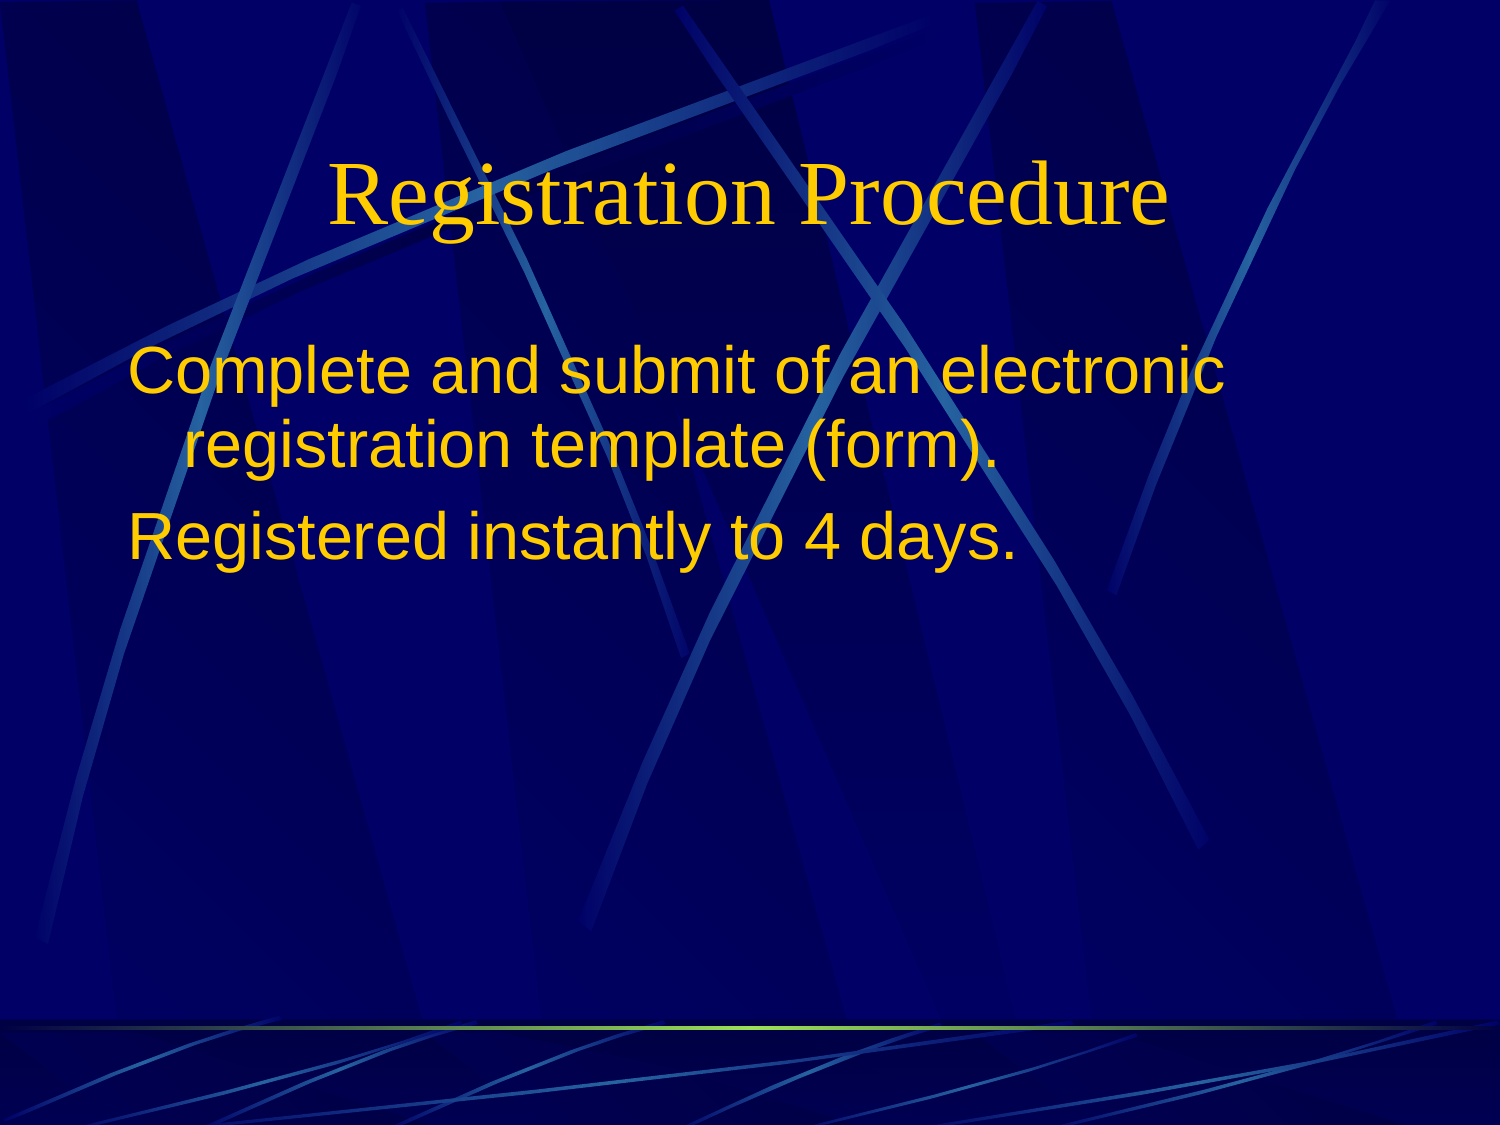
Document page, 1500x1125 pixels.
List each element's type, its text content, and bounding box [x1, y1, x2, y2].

list Complete and submit of an electronic registration template (form). Registered instantly to 4 days. [112, 324, 1388, 1001]
title Registration Procedure [112, 131, 1388, 257]
